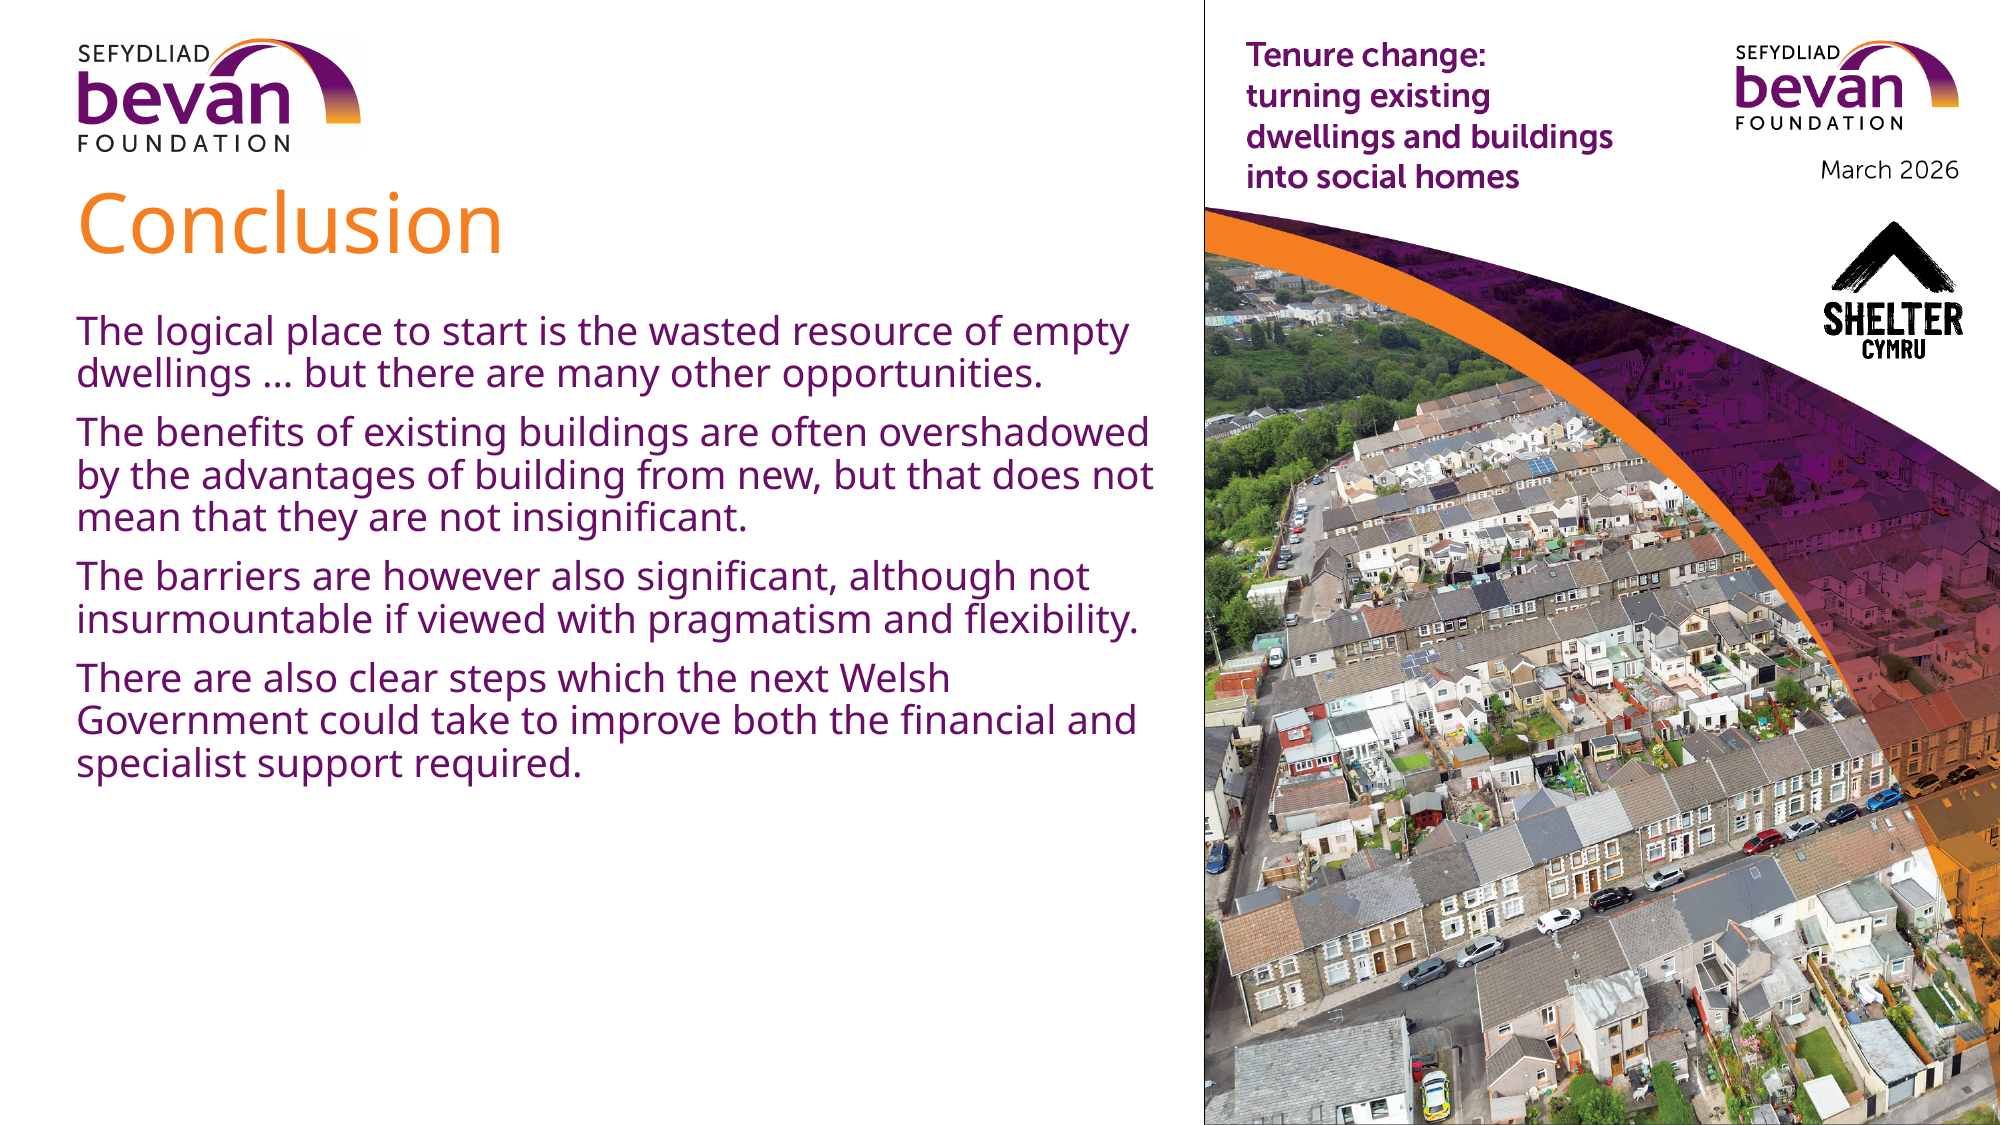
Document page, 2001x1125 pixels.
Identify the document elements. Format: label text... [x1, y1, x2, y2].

picture [1204, 0, 2000, 1125]
list The logical place to start is the wasted resource of empty dwellings … but there are many other opportunities. The benefits of existing buildings are often overshadowed by the advantages of building from new, but that does not mean that they are not insignificant. The barriers are however also significant, although not insurmountable if viewed with pragmatism and flexibility. There are also clear steps which the next Welsh Government could take to improve both the financial and specialist support required. [60, 336, 1190, 853]
title Conclusion [60, 118, 1786, 336]
